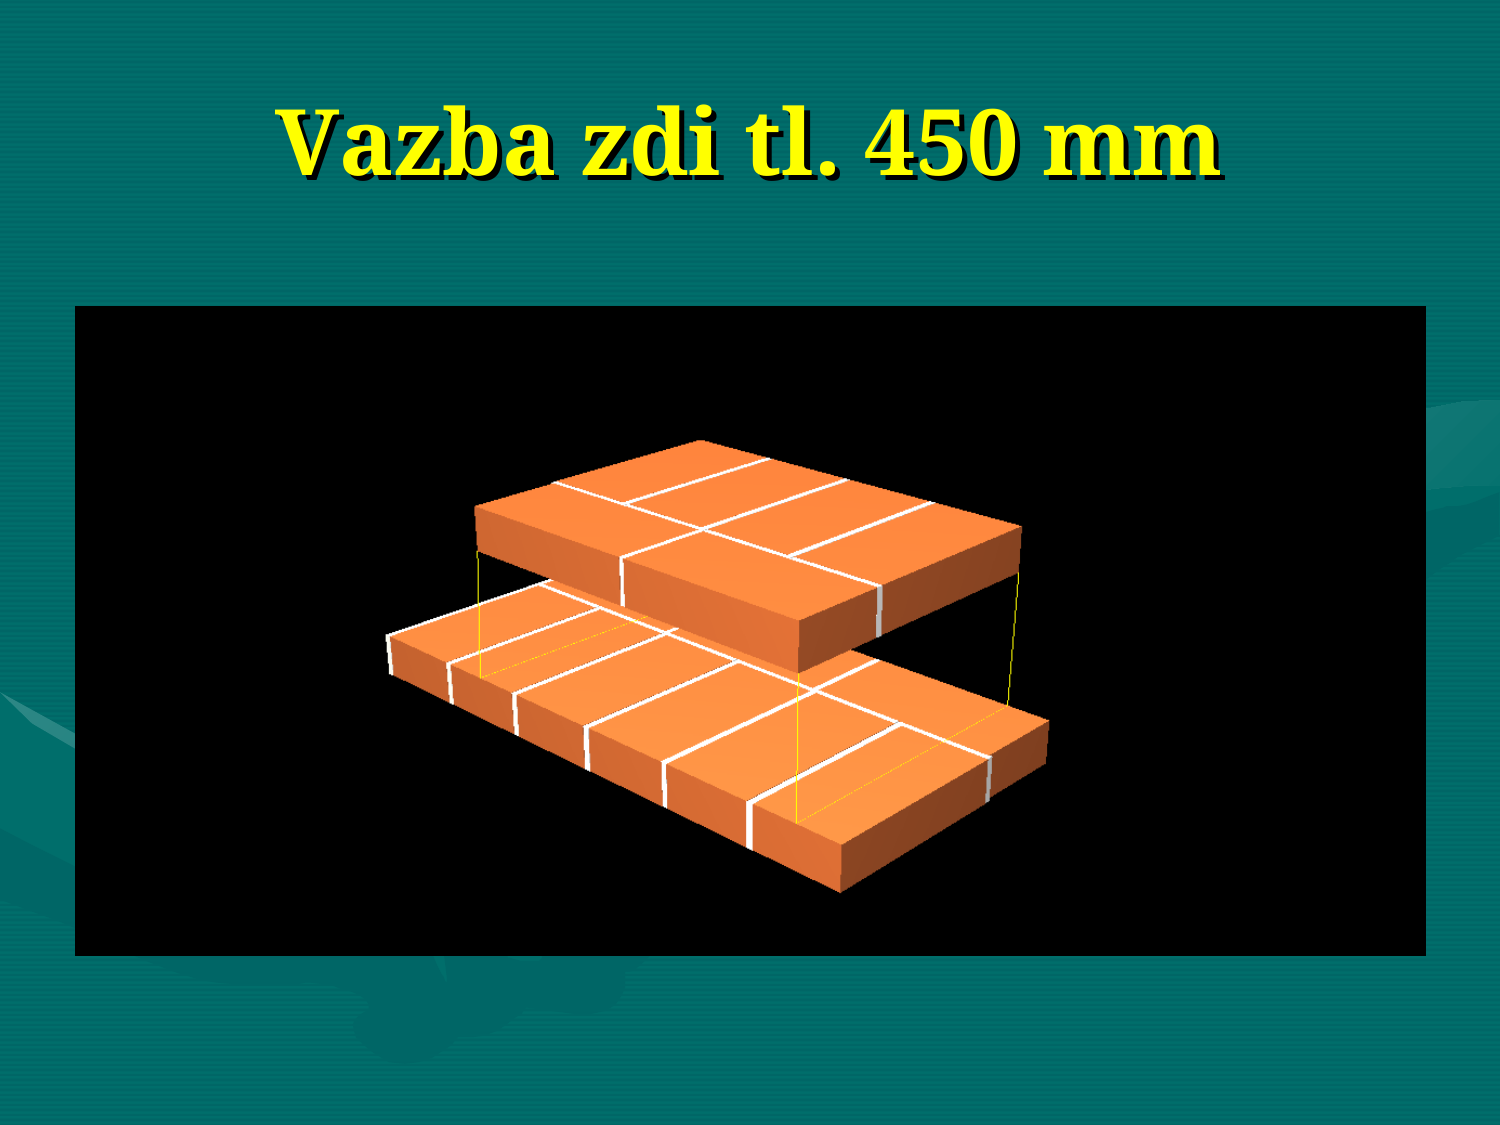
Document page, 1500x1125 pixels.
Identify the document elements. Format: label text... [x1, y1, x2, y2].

picture [75, 306, 1426, 956]
title Vazba zdi tl. 450 mm [75, 45, 1426, 233]
